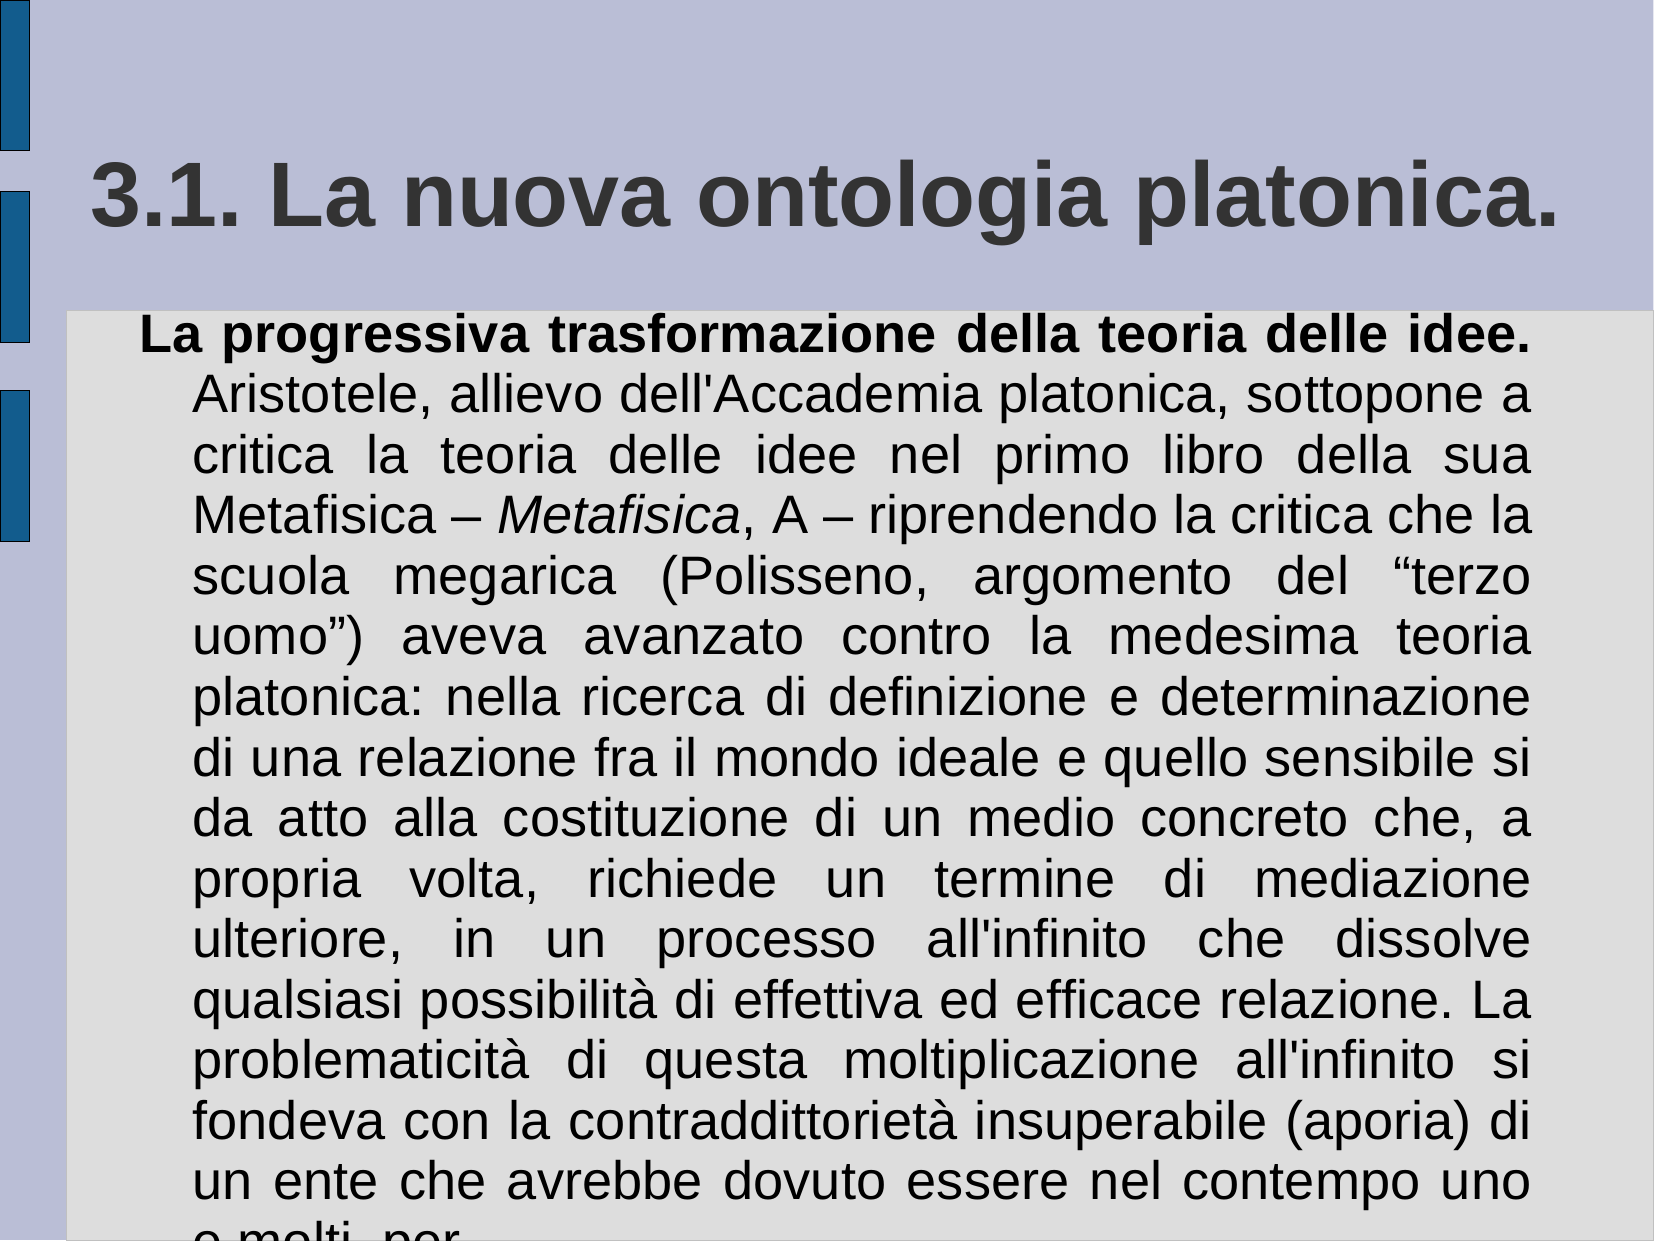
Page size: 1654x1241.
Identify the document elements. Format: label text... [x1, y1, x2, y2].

title 3.1. La nuova ontologia platonica. [88, 91, 1565, 299]
list La progressiva trasformazione della teoria delle idee. Aristotele, allievo dell'Accademia platonica, sottopone a critica la teoria delle idee nel primo libro della sua Metafisica – Metafisica, A – riprendendo la critica che la scuola megarica (Polisseno, argomento del “terzo uomo”) aveva avanzato contro la medesima teoria platonica: nella ricerca di definizione e determinazione di una relazione fra il mondo ideale e quello sensibile si da atto alla costituzione di un medio concreto che, a propria volta, richiede un termine di mediazione ulteriore, in un processo all'infinito che dissolve qualsiasi possibilità di effettiva ed efficace relazione. La problematicità di questa moltiplicazione all'infinito si fondeva con la contraddittorietà insuperabile (aporia) di un ente che avrebbe dovuto essere nel contempo uno e molti, per [121, 303, 1534, 1215]
